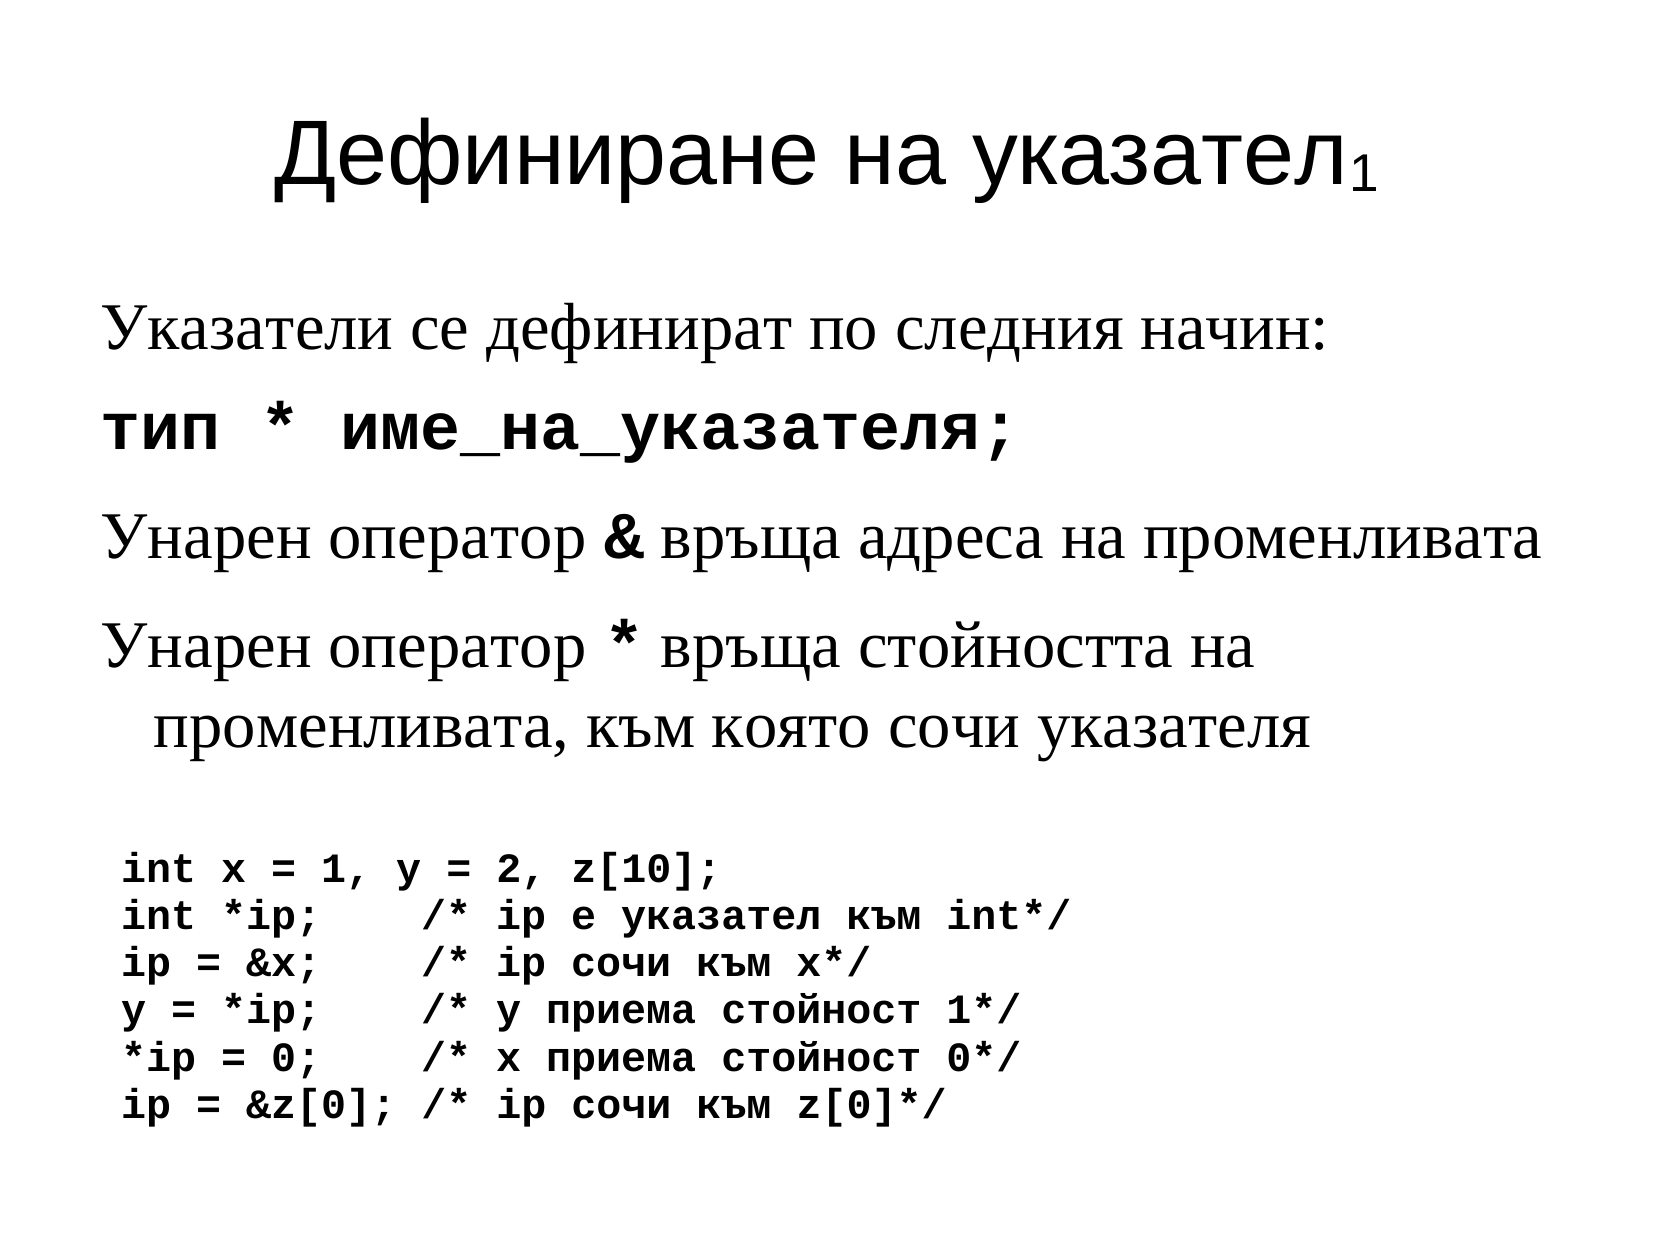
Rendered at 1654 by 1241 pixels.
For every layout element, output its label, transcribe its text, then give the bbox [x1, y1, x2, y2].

text_box int x = 1, y = 2, z[10]; int *ip; /* ip e указател към int*/ ip = &x; /* ip сочи към x*/ y = *ip; /* y приема стойност 1*/ *ip = 0; /* x приема стойност 0*/ ip = &z[0]; /* ip сочи към z[0]*/ [106, 839, 1562, 1142]
list Указатели се дефинират по следния начин: тип * име_на_указателя; Унарен оператор & връща адреса на променливата Унарен оператор * връща стойността на променливата, към която сочи указателя [82, 290, 1571, 1109]
title Дефиниране на указател1 [82, 49, 1571, 257]
